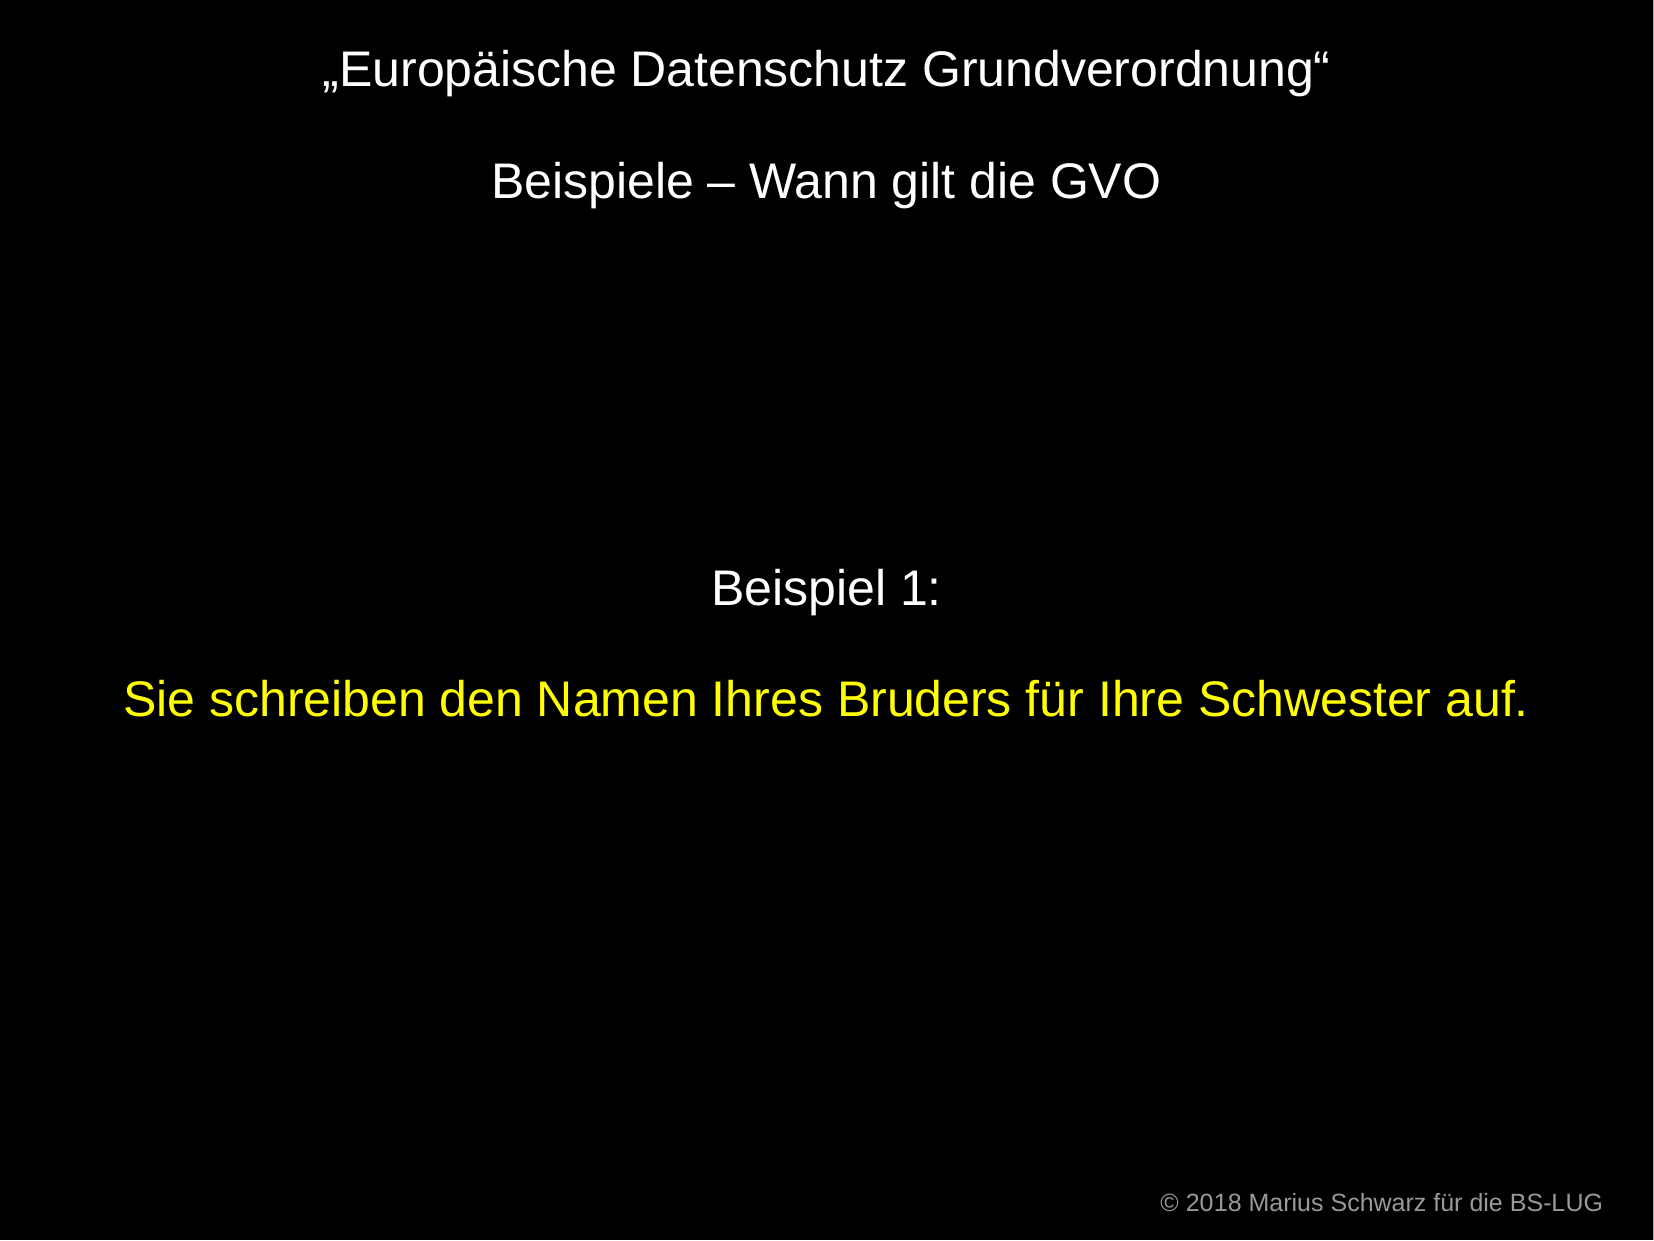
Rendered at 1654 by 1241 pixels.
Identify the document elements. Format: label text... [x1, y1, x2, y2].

title „Europäische Datenschutz Grundverordnung“ Beispiele – Wann gilt die GVO [82, 41, 1571, 209]
text_box Beispiel 1: Sie schreiben den Namen Ihres Bruders für Ihre Schwester auf. [82, 290, 1571, 1109]
text_box © 2018 Marius Schwarz für die BS-LUG [1145, 1181, 1630, 1224]
